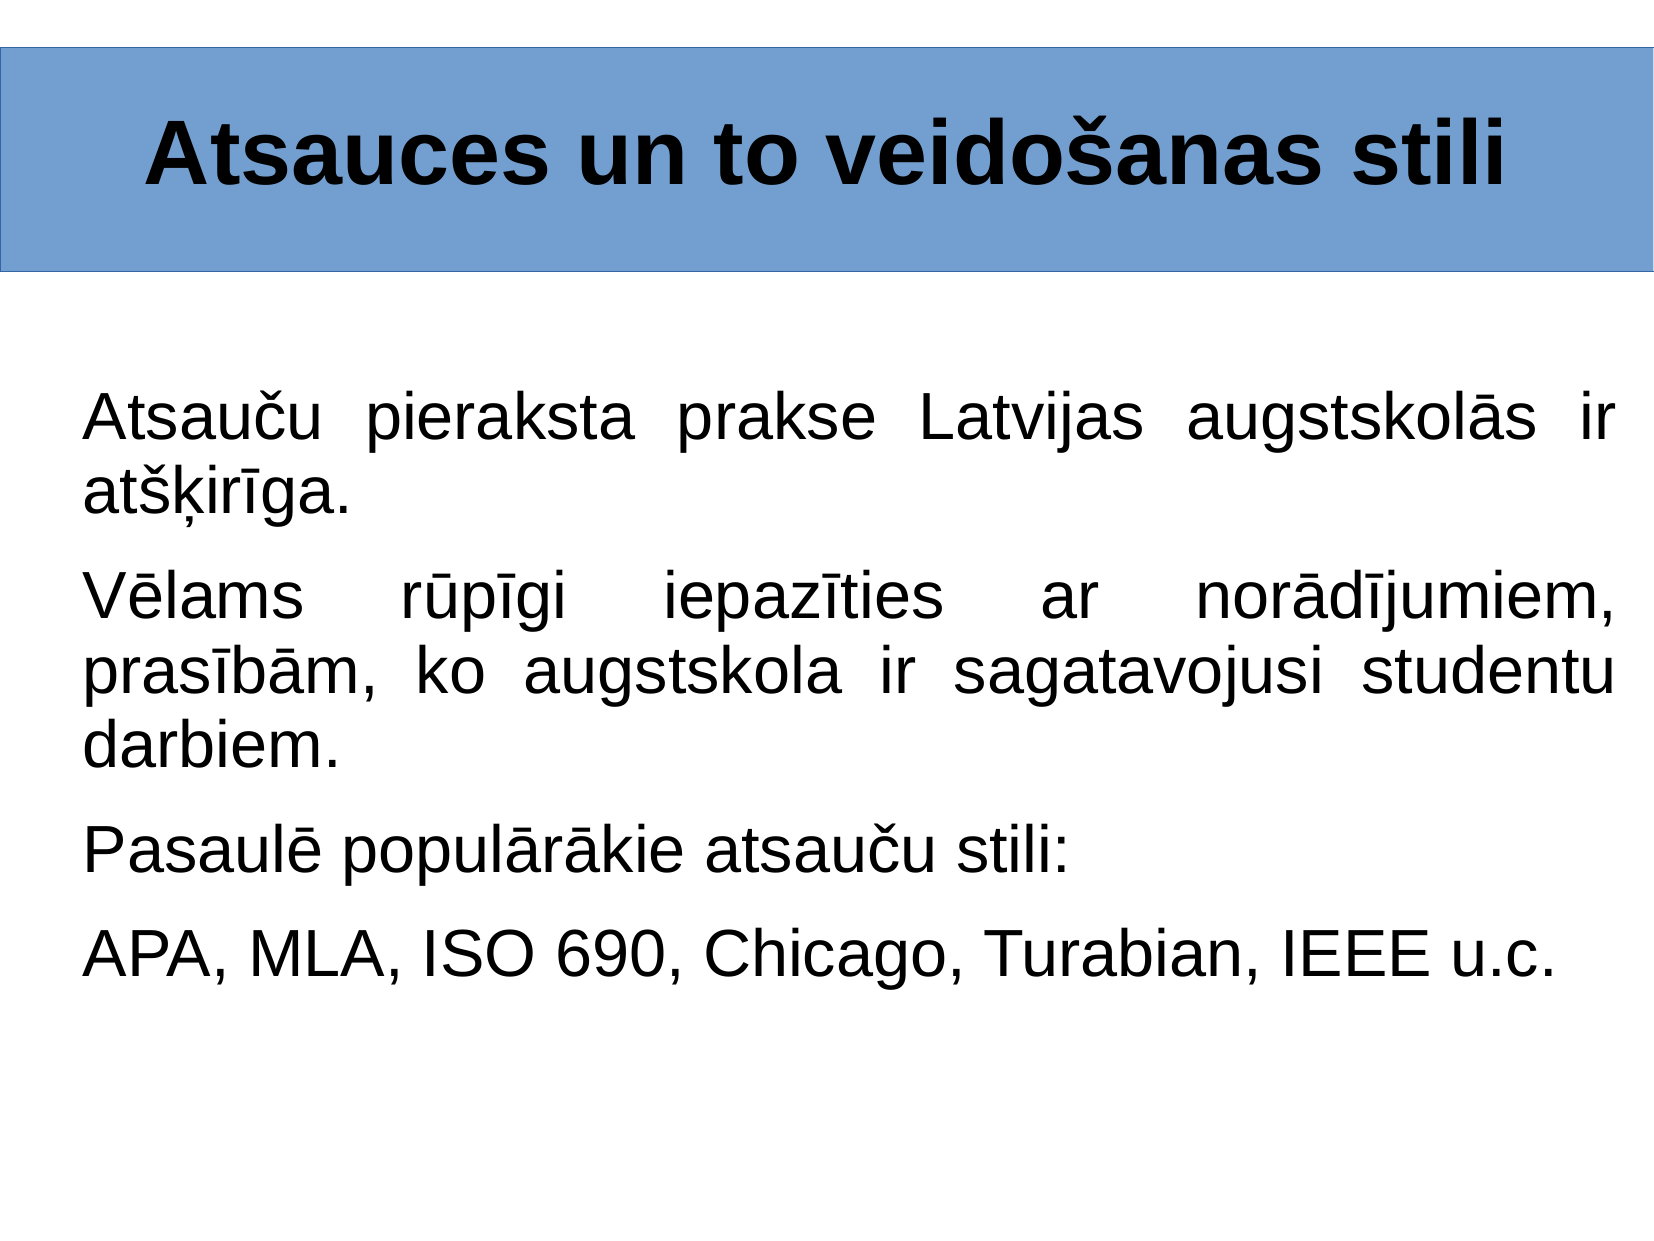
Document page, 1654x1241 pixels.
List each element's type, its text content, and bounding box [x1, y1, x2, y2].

title Atsauces un to veidošanas stili [82, 49, 1571, 257]
list Atsauču pieraksta prakse Latvijas augstskolās ir atšķirīga. Vēlams rūpīgi iepazīties ar norādījumiem, prasībām, ko augstskola ir sagatavojusi studentu darbiem. Pasaulē populārākie atsauču stili: APA, MLA, ISO 690, Chicago, Turabian, IEEE u.c. [82, 378, 1619, 1099]
text_box [0, 47, 1654, 272]
